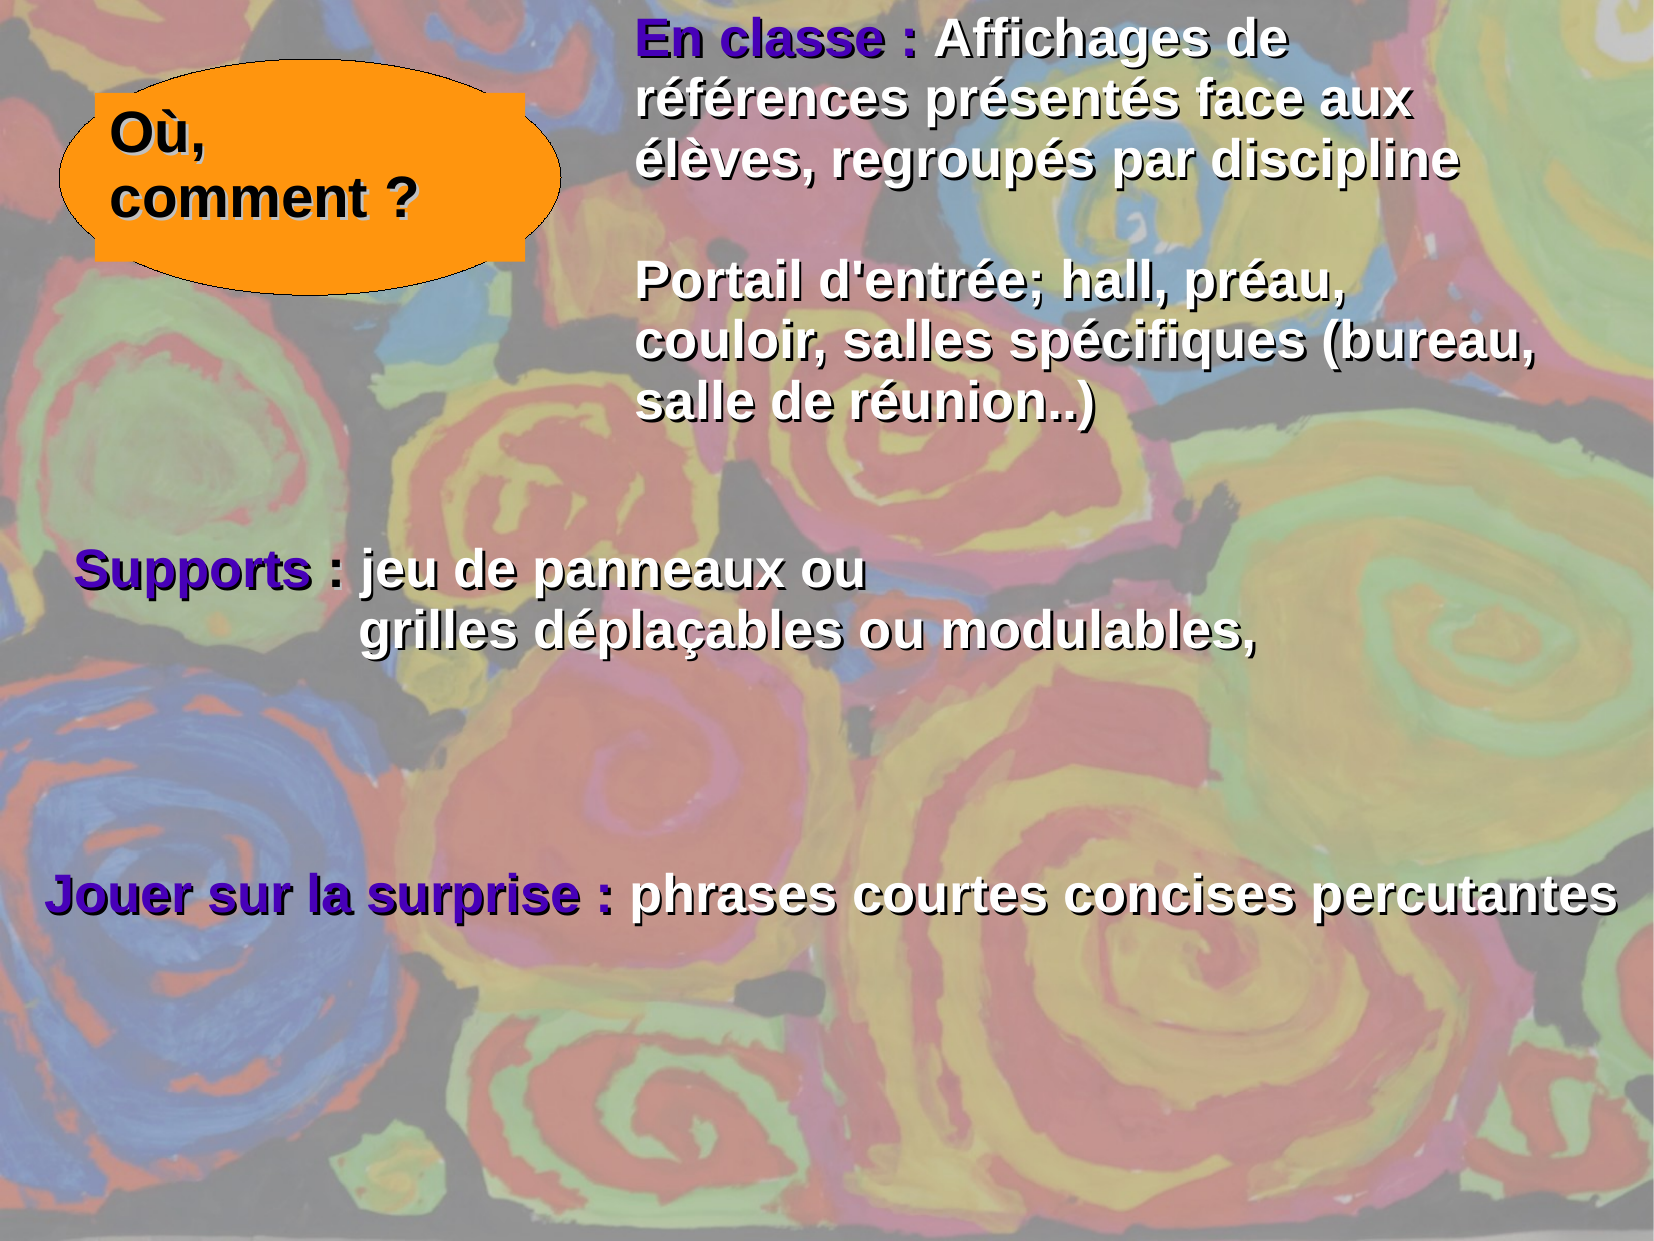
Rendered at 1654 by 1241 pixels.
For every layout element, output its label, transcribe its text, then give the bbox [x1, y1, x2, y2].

text_box [135, 262, 485, 296]
text_box Jouer sur la surprise : phrases courtes concises percutantes [29, 856, 1654, 996]
text_box Où, comment ? [94, 92, 526, 262]
text_box [59, 117, 94, 238]
picture [0, 0, 1654, 1241]
text_box En classe : Affichages de références présentés face aux élèves, regroupés par discipline Portail d'entrée; hall, préau, couloir, salles spécifiques (bureau, salle de réunion..) [620, 0, 1565, 449]
text_box [136, 59, 484, 92]
text_box Supports : jeu de panneaux ou grilles déplaçables ou modulables, [59, 531, 1289, 733]
text_box [526, 116, 562, 238]
